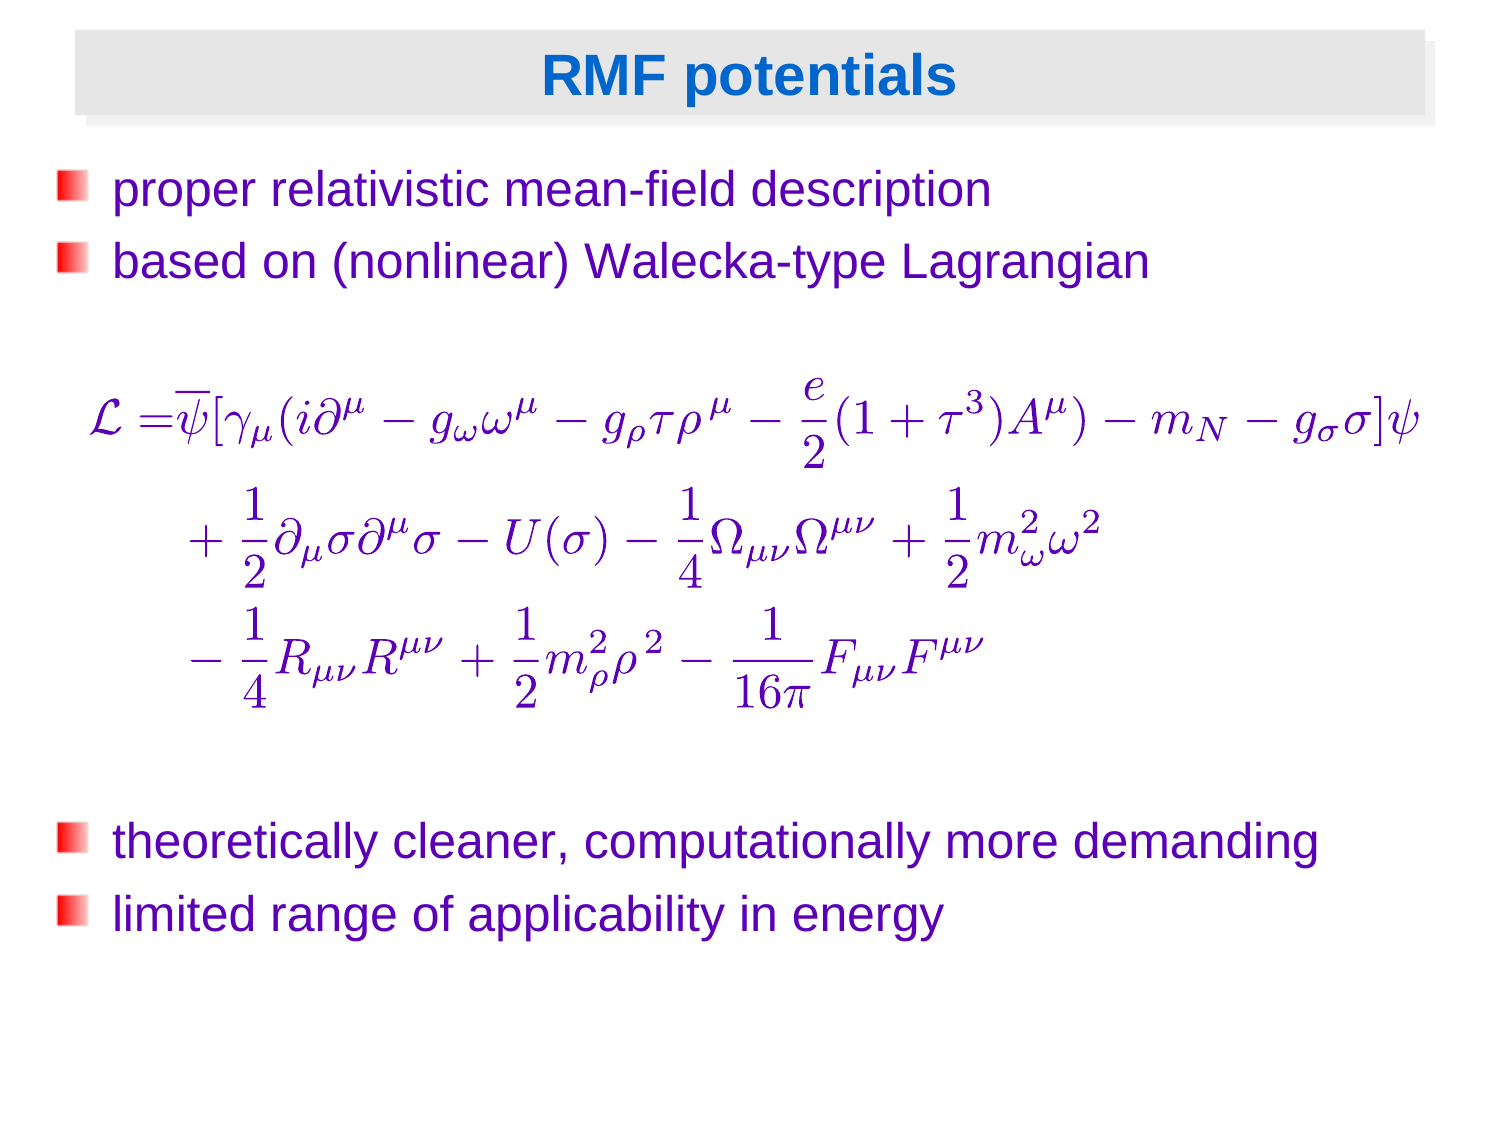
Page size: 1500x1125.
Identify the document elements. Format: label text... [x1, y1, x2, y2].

title RMF potentials [75, 29, 1426, 116]
list proper relativistic mean-field description based on (nonlinear) Walecka-type Lagrangian theoretically cleaner, computationally more demanding limited range of applicability in energy [41, 148, 1459, 1093]
text_box [88, 377, 1421, 709]
